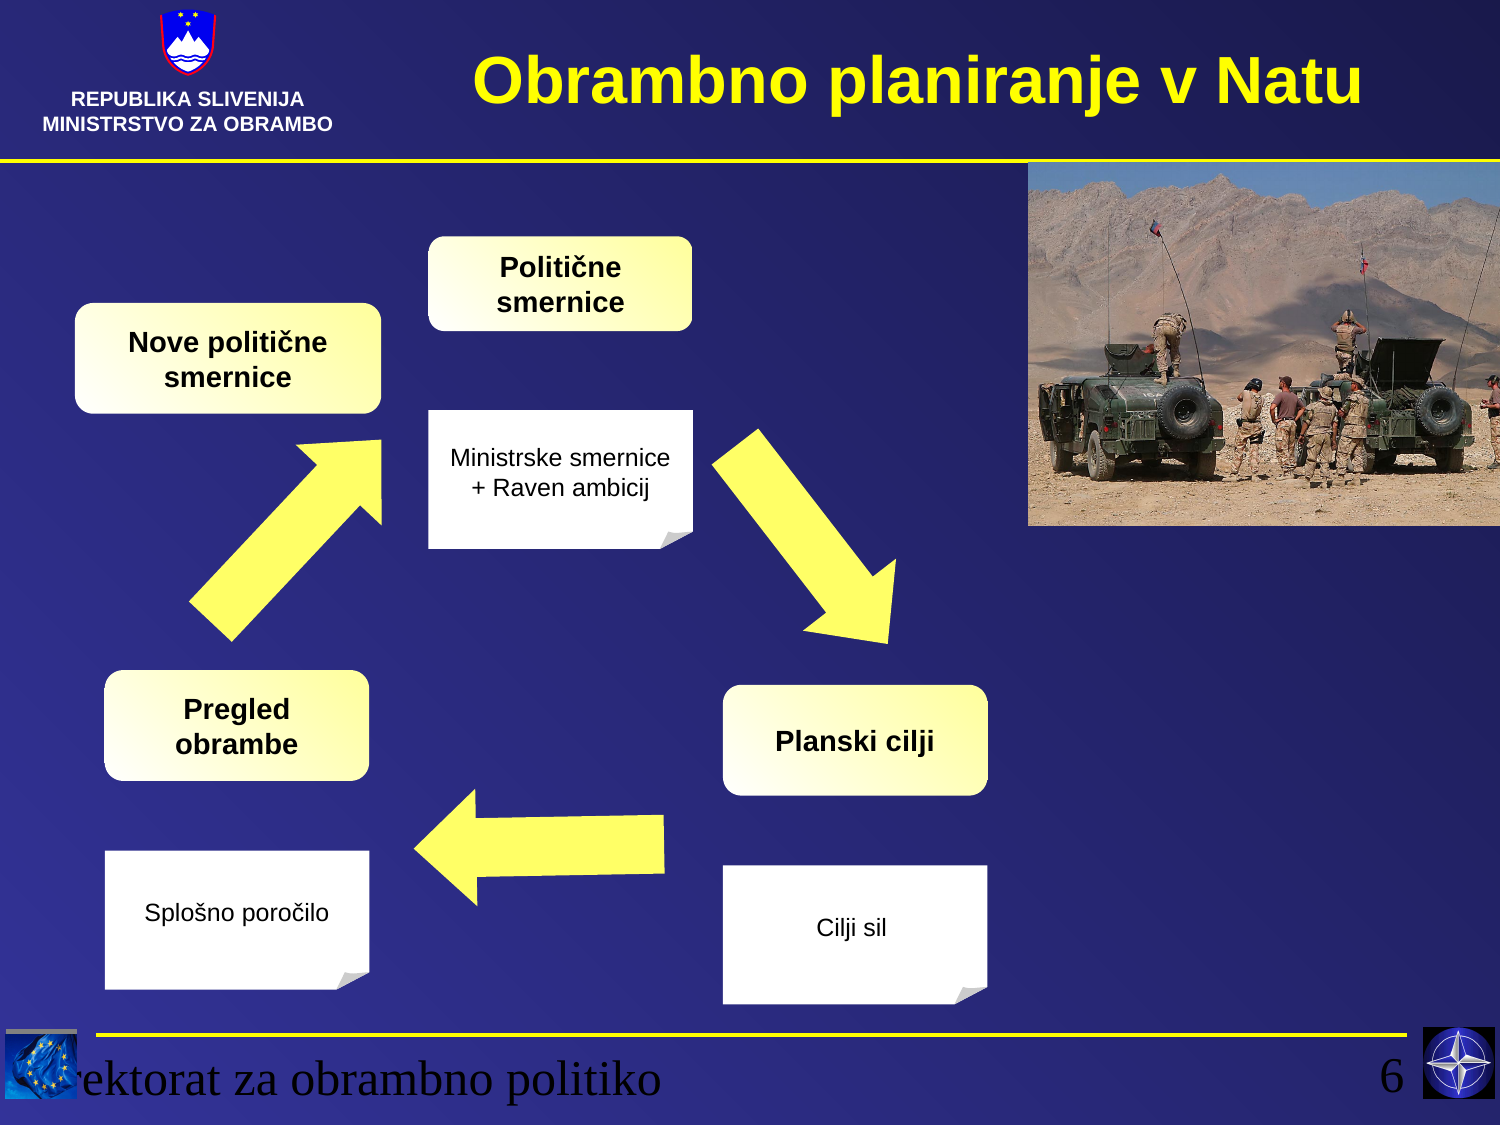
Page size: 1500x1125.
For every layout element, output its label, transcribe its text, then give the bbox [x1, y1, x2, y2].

text_box Nove politične smernice [74, 302, 382, 414]
title Obrambno planiranje v Natu [348, 29, 1489, 125]
picture [1028, 162, 1500, 526]
text_box Politične smernice [428, 236, 693, 332]
text_box [413, 788, 665, 907]
text_box [711, 428, 897, 644]
text_box Planski cilji [722, 684, 988, 796]
text_box Ministrske smernice + Raven ambicij [428, 410, 693, 549]
text_box Cilji sil [722, 865, 988, 1005]
text_box Splošno poročilo [104, 850, 370, 990]
text_box [188, 439, 382, 642]
text_box Pregled obrambe [104, 670, 370, 781]
